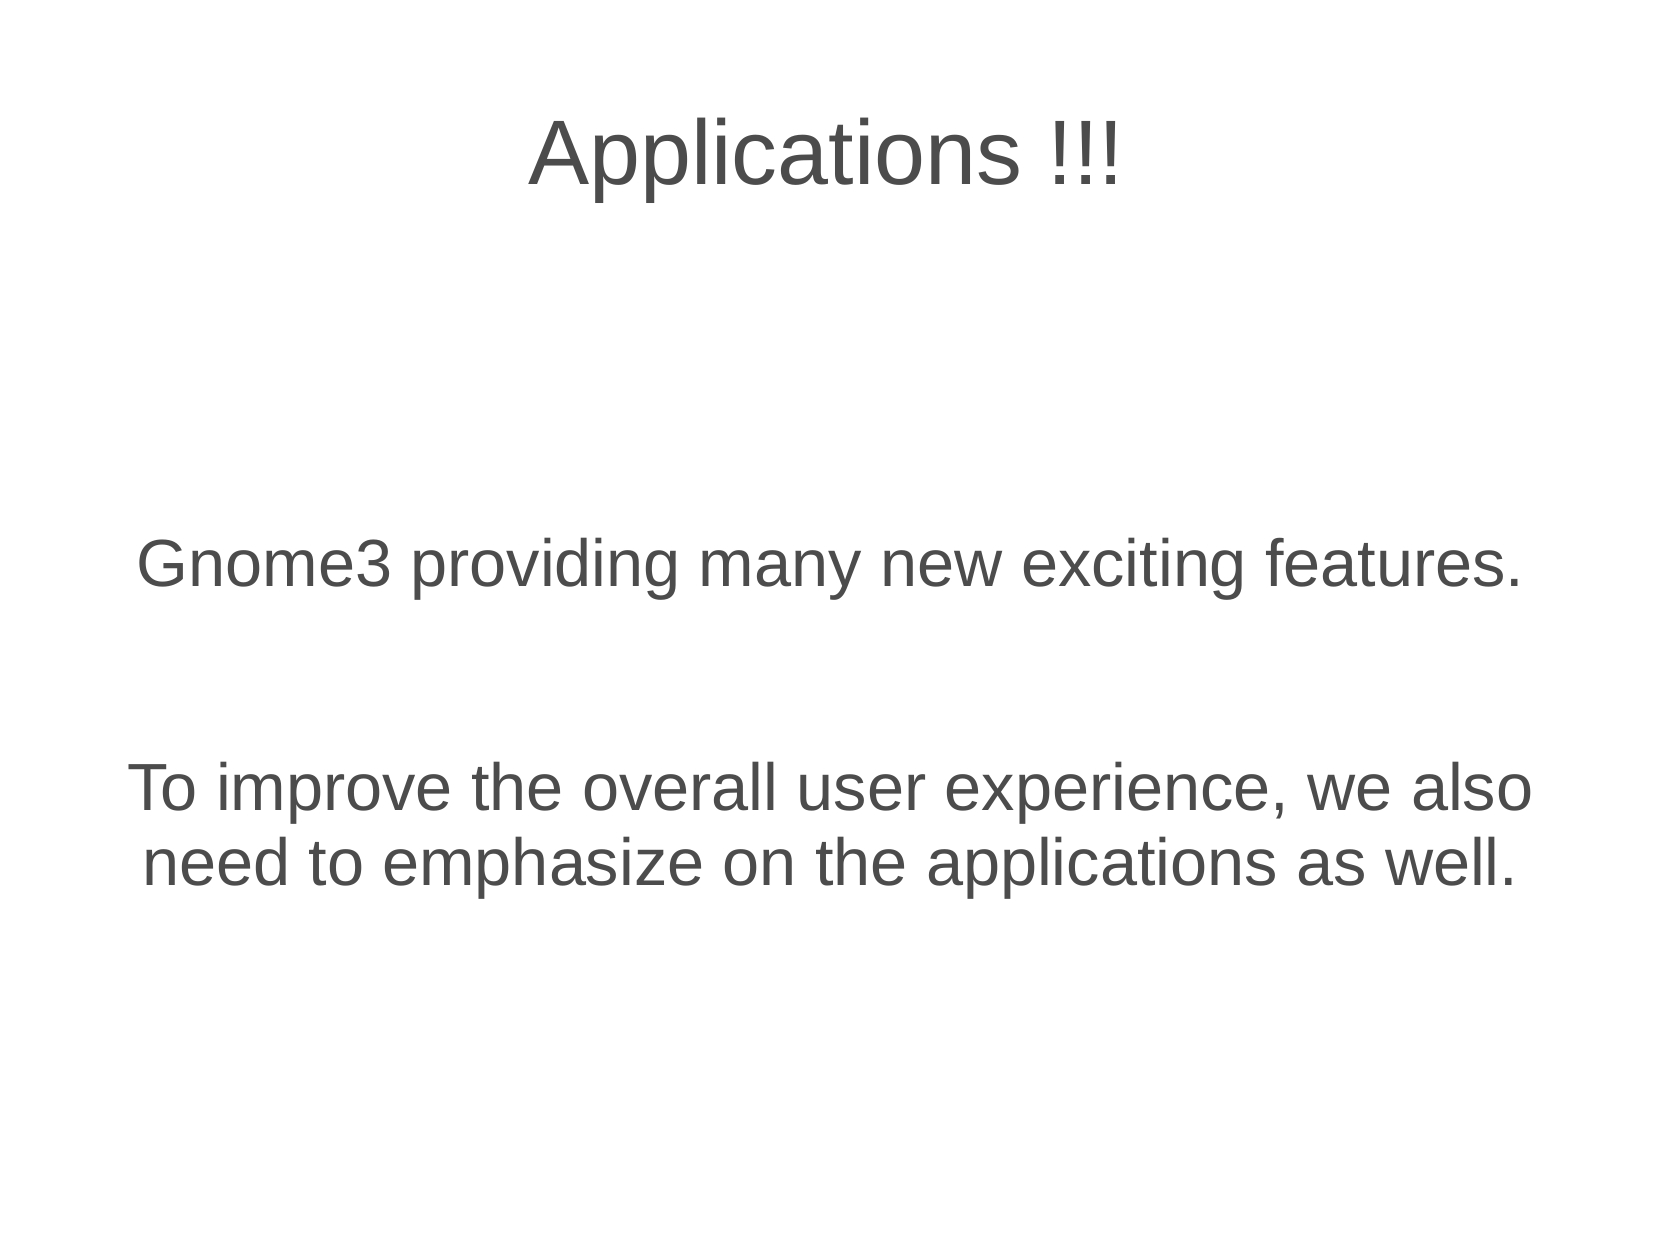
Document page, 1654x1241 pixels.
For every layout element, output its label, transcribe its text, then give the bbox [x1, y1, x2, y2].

title Applications !!! [82, 56, 1571, 250]
subtitle Gnome3 providing many new exciting features. To improve the overall user experience, we also need to emphasize on the applications as well. [86, 262, 1576, 1163]
